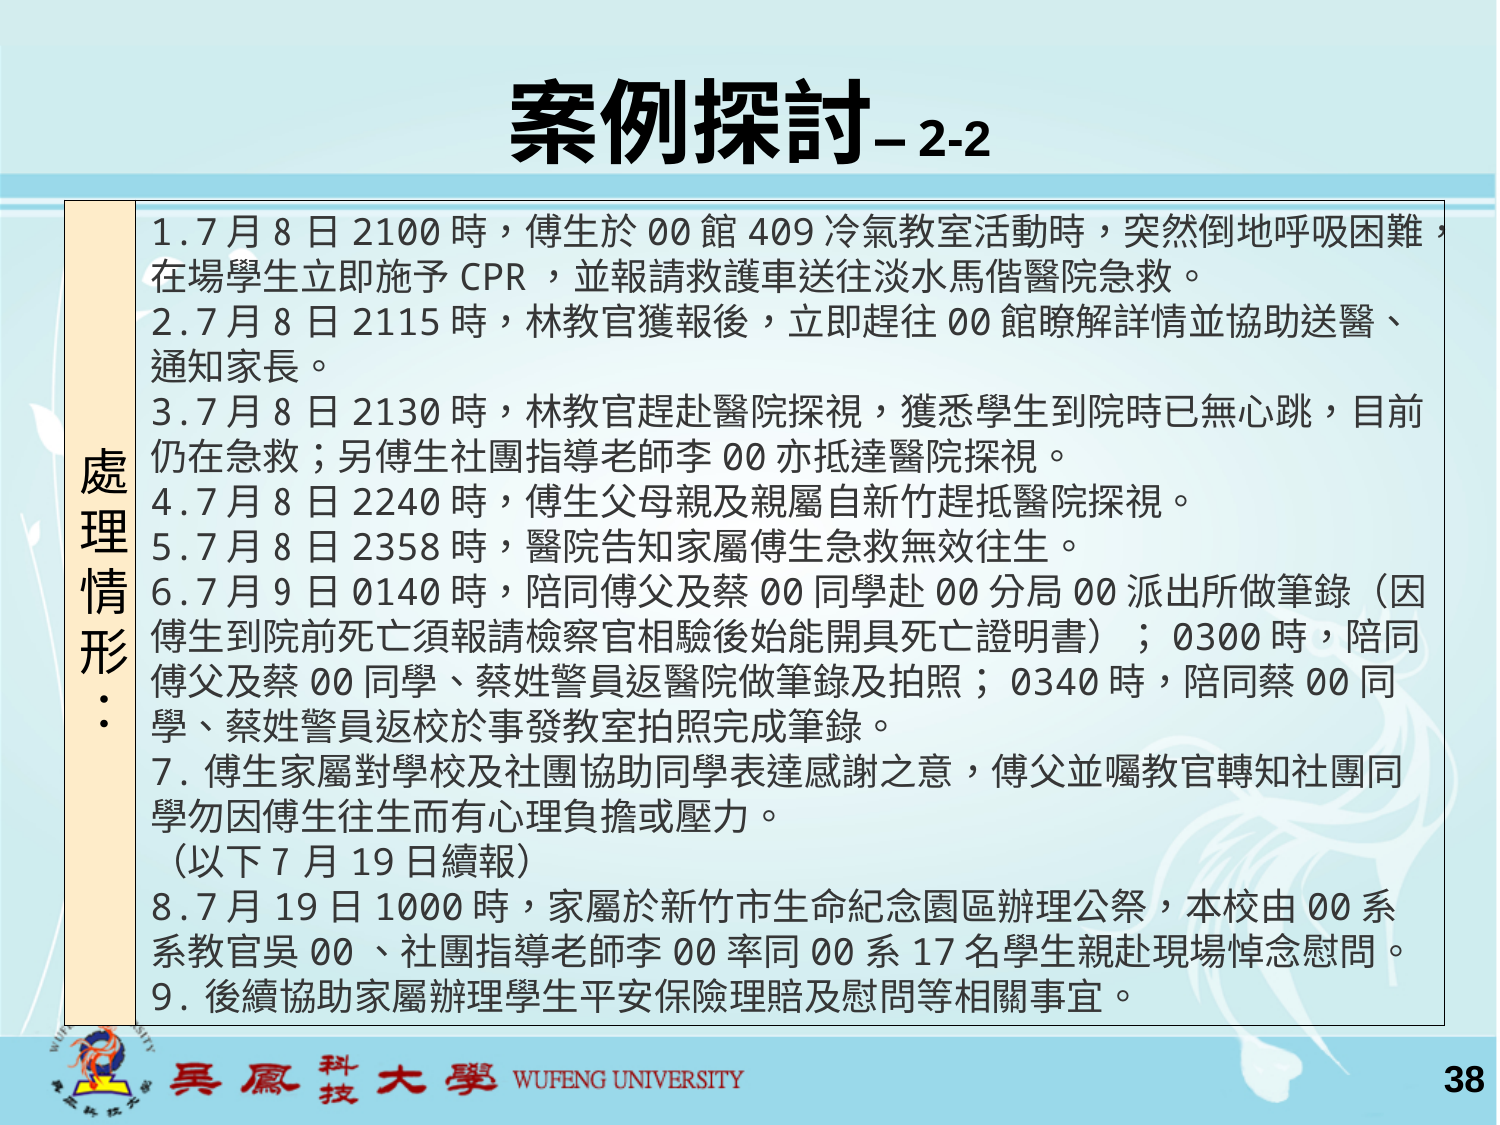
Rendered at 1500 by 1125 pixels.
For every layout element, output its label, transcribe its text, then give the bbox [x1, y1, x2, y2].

table_header 處理情形： [65, 201, 135, 1025]
picture [0, 0, 1500, 1125]
text_box 案例探討—2-2 [112, 42, 1388, 197]
table_header 1.7月8日2100時，傅生於00館409冷氣教室活動時，突然倒地呼吸困難，在場學生立即施予CPR，並報請救護車送往淡水馬偕醫院急救。 2.7月8日2115時，林教官獲報後，立即趕往00館瞭解詳情並協助送醫、通知家長。 3.7月8日2130時，林教官趕赴醫院探視，獲悉學生到院時已無心跳，目前仍在急救；另傅生社團指導老師李00亦抵達醫院探視。 4.7月8日2240時，傅生父母親及親屬自新竹趕抵醫院探視。 5.7月8日2358時，醫院告知家屬傅生急救無效往生。 6.7月9日0140時，陪同傅父及蔡00同學赴00分局00派出所做筆錄（因傅生到院前死亡須報請檢察官相驗後始能開具死亡證明書）；0300時，陪同傅父及蔡00同學、蔡姓警員返醫院做筆錄及拍照；0340時，陪同蔡00同學、蔡姓警員返校於事發教室拍照完成筆錄。 7.傅生家屬對學校及社團協助同學表達感謝之意，傅父並囑教官轉知社團同學勿因傅生往生而有心理負擔或壓力。 （以下7月19日續報） 8.7月19日1000時，家屬於新竹市生命紀念園區辦理公祭，本校由00系系教官吳00、社團指導老師李00率同00系17名學生親赴現場悼念慰問。 9.後續協助家屬辦理學生平安保險理賠及慰問等相關事宜。 [136, 201, 1444, 1025]
text_box <number> [1362, 1046, 1500, 1090]
